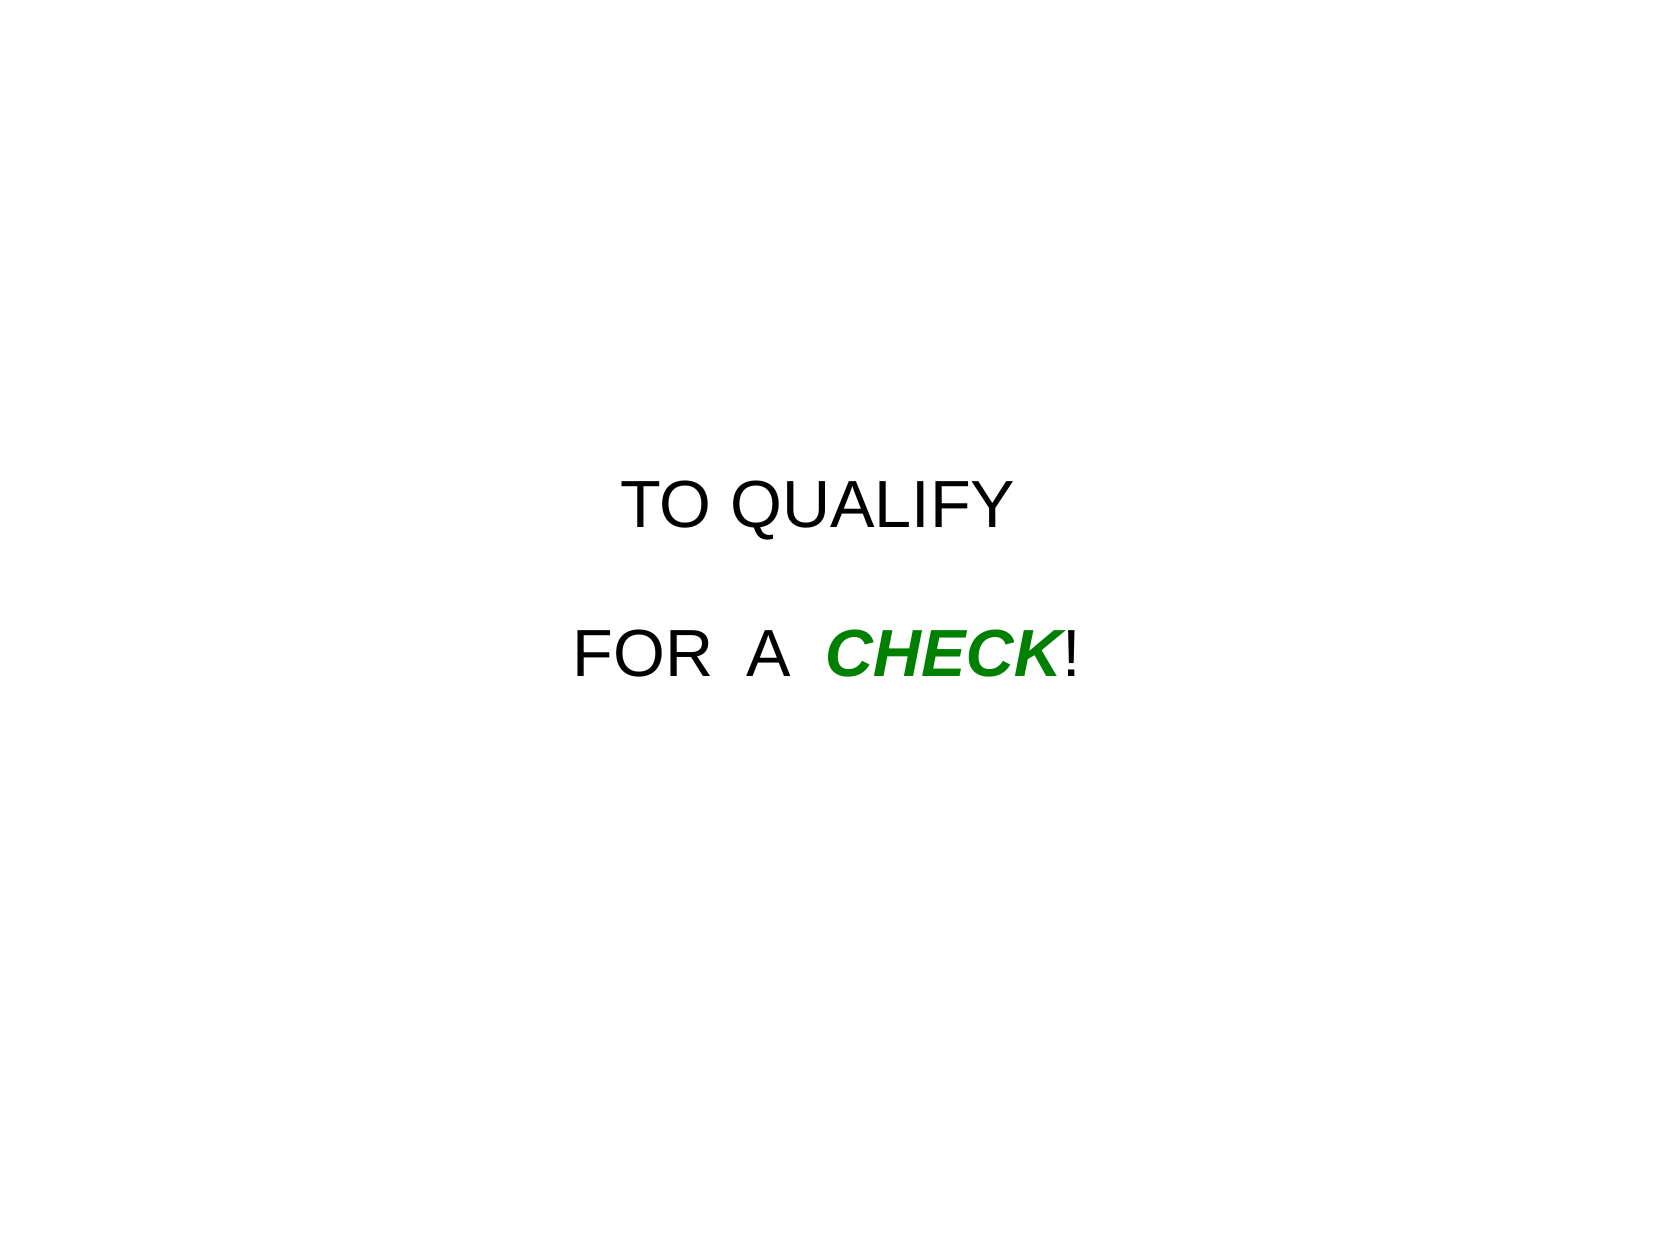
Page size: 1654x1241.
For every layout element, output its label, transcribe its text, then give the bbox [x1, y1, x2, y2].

subtitle TO QUALIFY FOR A CHECK! [82, 49, 1571, 1109]
